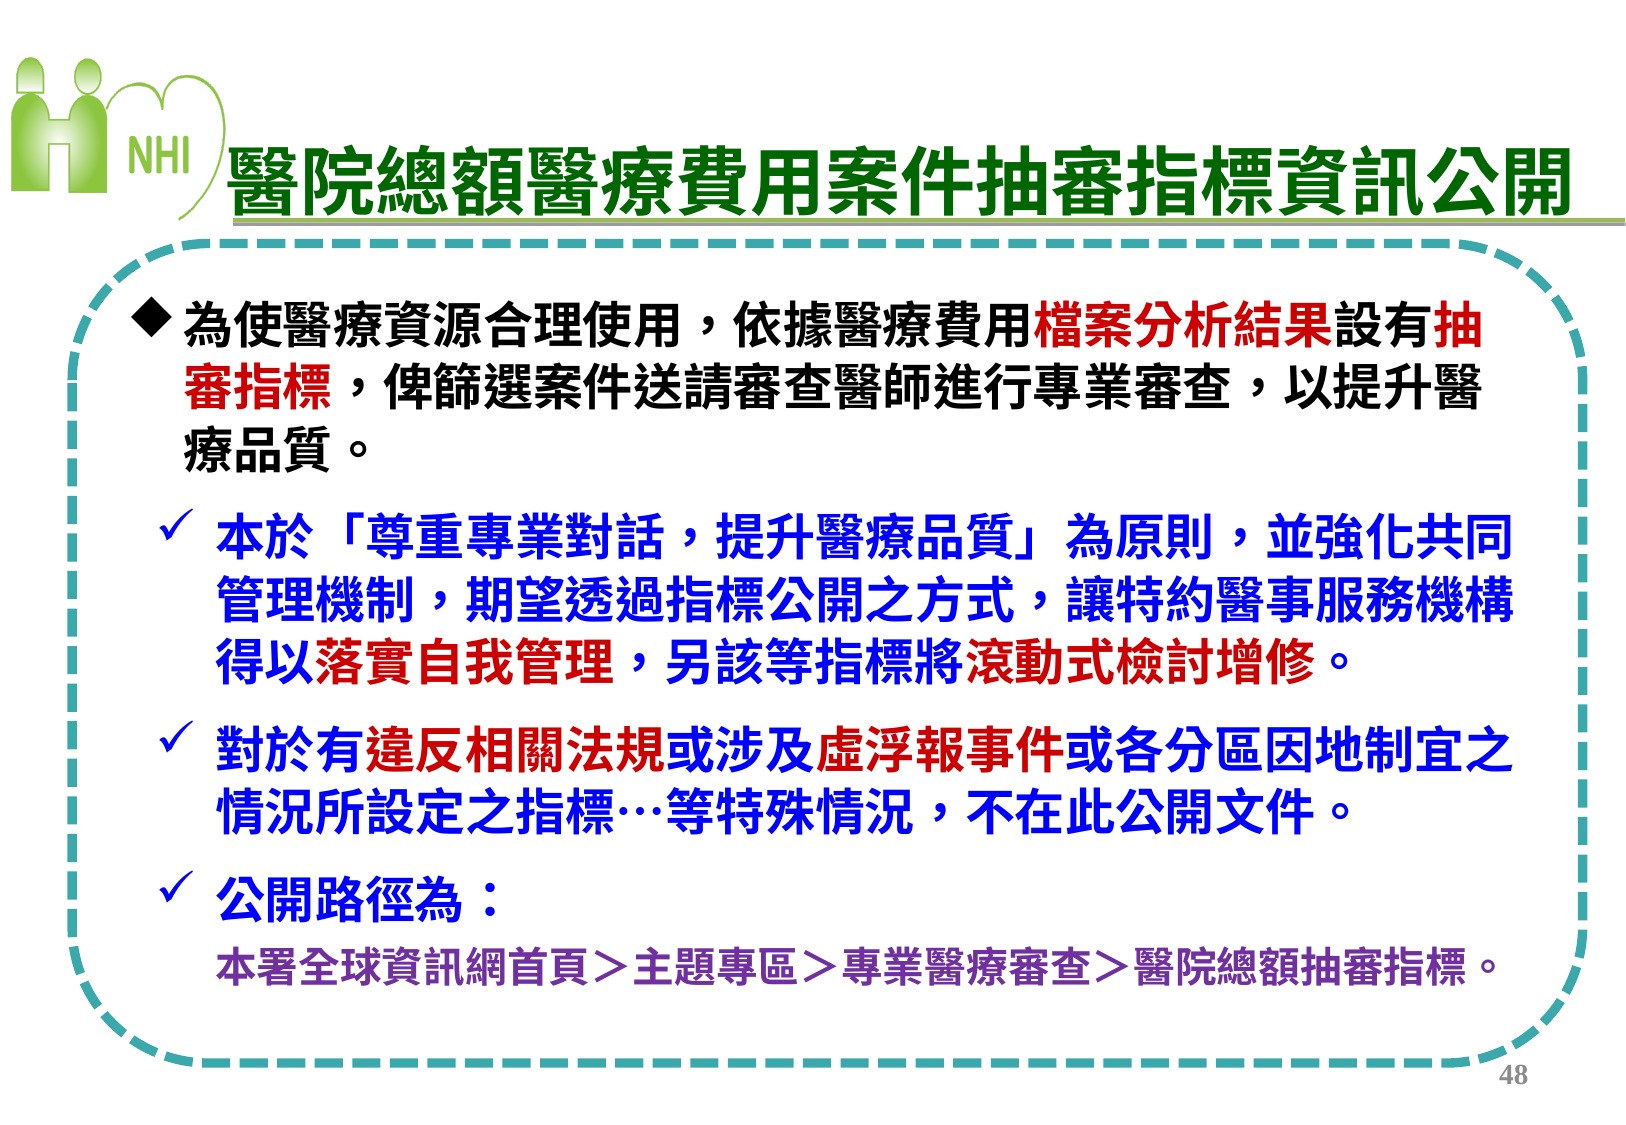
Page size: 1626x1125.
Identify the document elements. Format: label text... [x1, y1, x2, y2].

text_box 為使醫療資源合理使用，依據醫療費用檔案分析結果設有抽審指標，俾篩選案件送請審查醫師進行專業審查，以提升醫療品質。 本於「尊重專業對話，提升醫療品質」為原則，並強化共同管理機制，期望透過指標公開之方式，讓特約醫事服務機構得以落實自我管理，另該等指標將滾動式檢討增修。 對於有違反相關法規或涉及虛浮報事件或各分區因地制宜之情況所設定之指標…等特殊情況，不在此公開文件。 公開路徑為： 本署全球資訊網首頁＞主題專區＞專業醫療審查＞醫院總額抽審指標。 [72, 243, 1583, 1064]
slide_number <編號> [1164, 1042, 1544, 1103]
picture [0, 42, 233, 233]
title 醫院總額醫療費用案件抽審指標資訊公開 [174, 92, 1625, 268]
